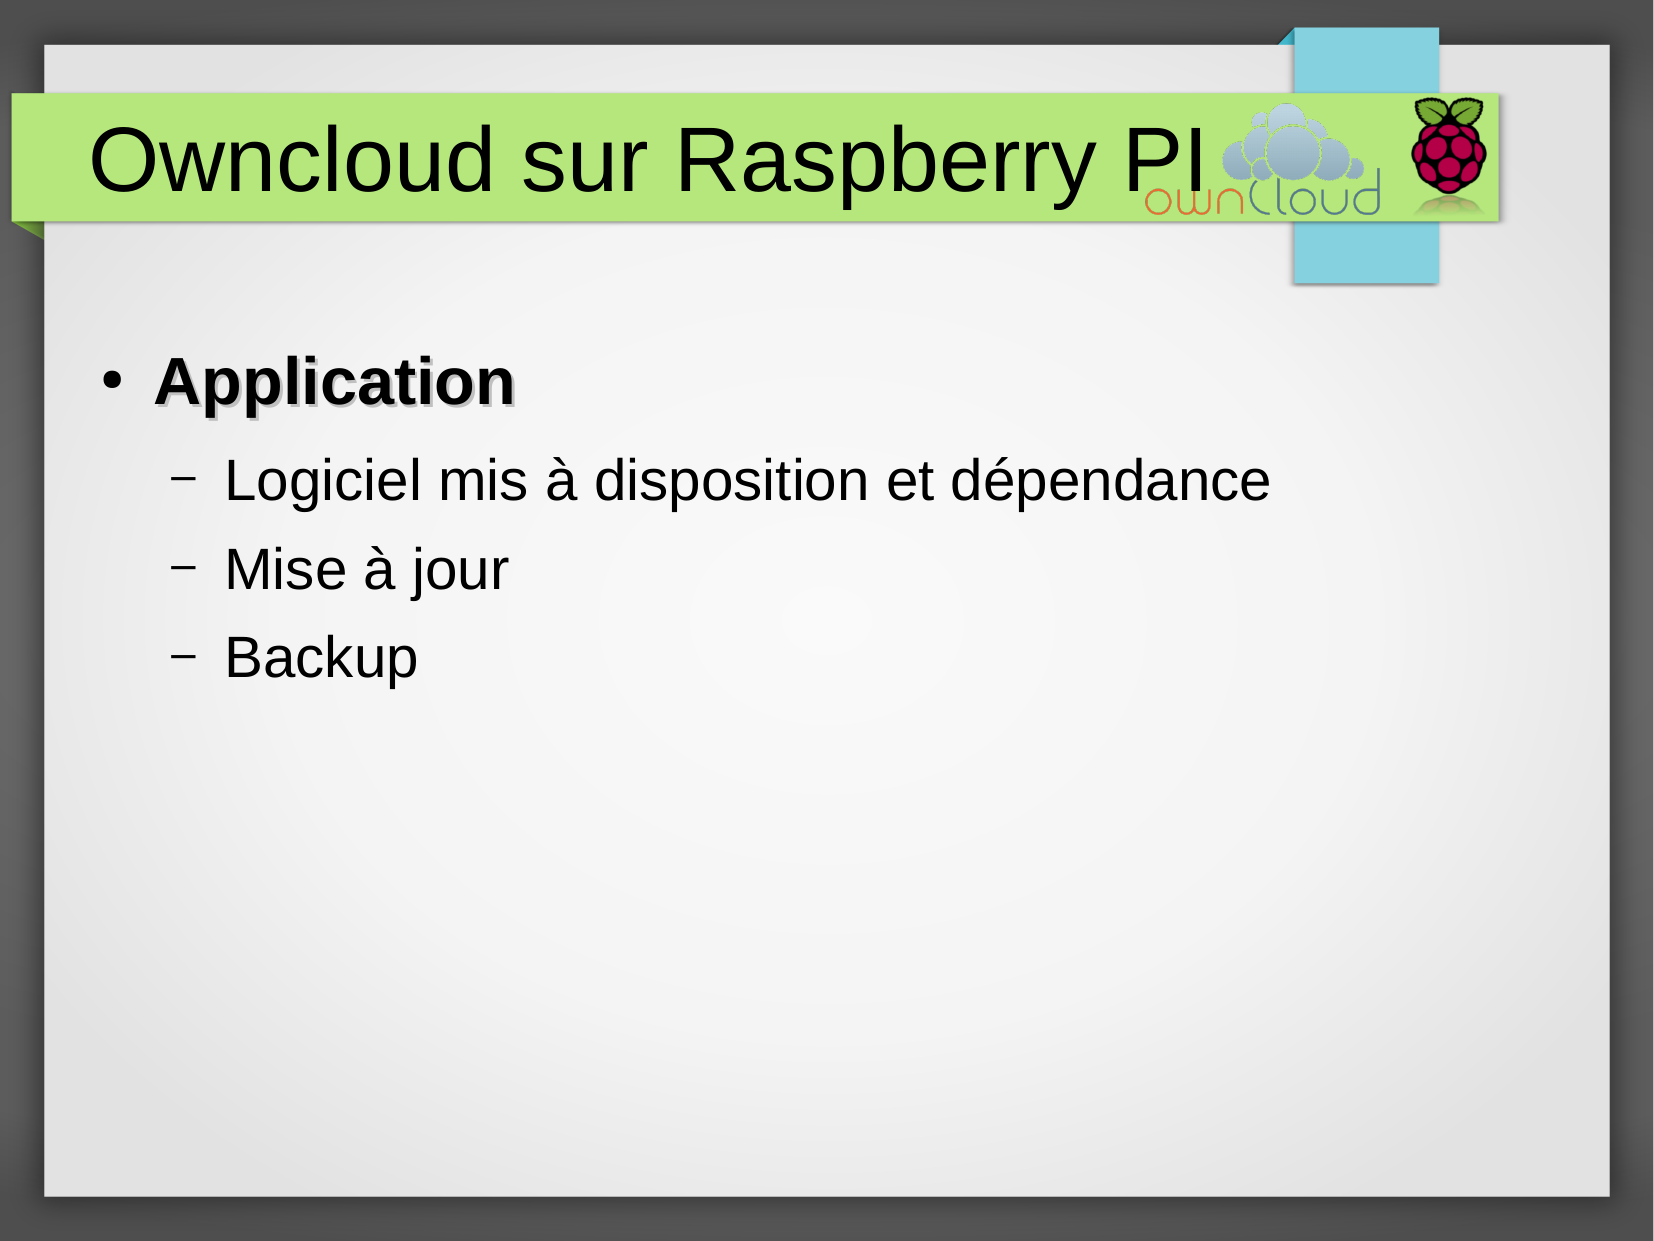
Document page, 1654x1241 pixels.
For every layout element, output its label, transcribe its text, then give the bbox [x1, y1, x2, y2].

picture [0, 0, 1654, 1241]
list Application Logiciel mis à disposition et dépendance Mise à jour Backup [82, 343, 1538, 1063]
title Owncloud sur Raspberry PI [70, 106, 1229, 213]
